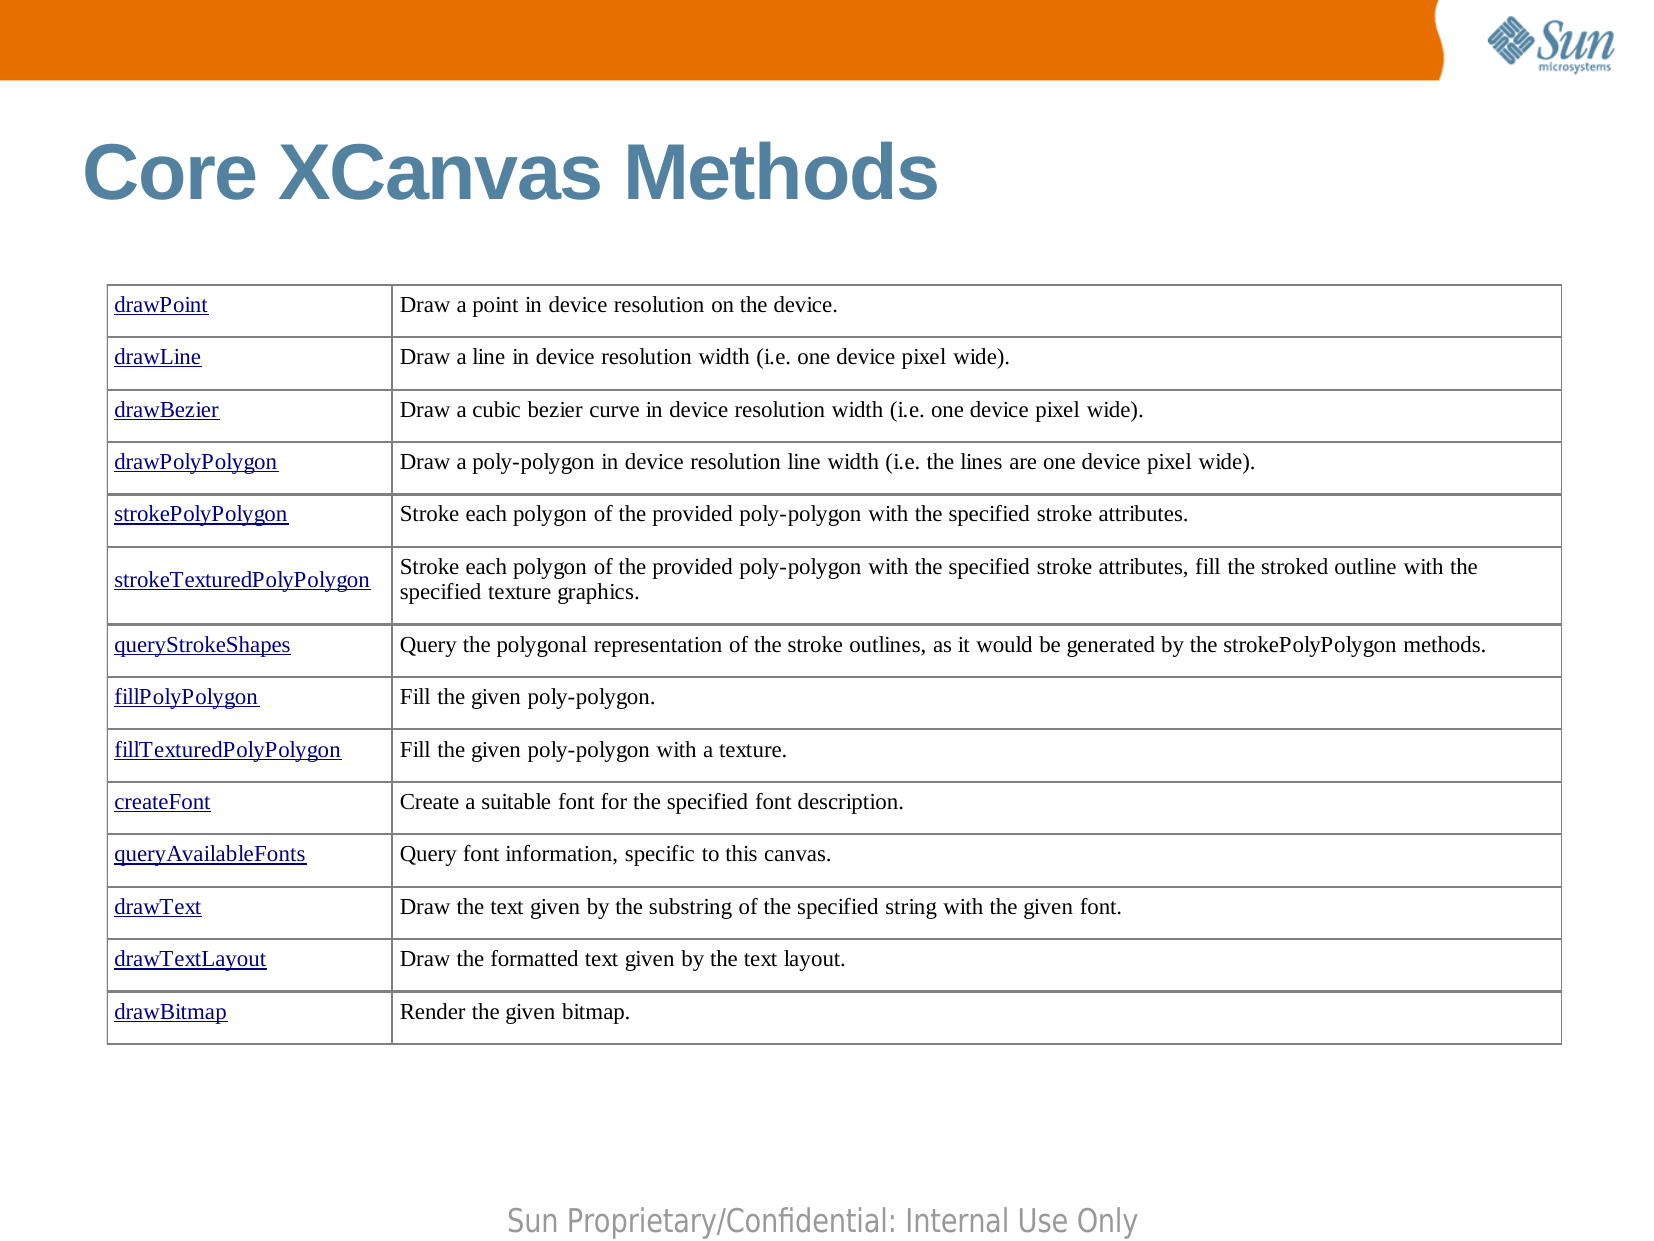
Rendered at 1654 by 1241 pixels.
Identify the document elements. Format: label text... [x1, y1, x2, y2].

chart [106, 278, 1562, 1158]
picture [0, 0, 1654, 83]
title Core XCanvas Methods [82, 135, 1585, 251]
